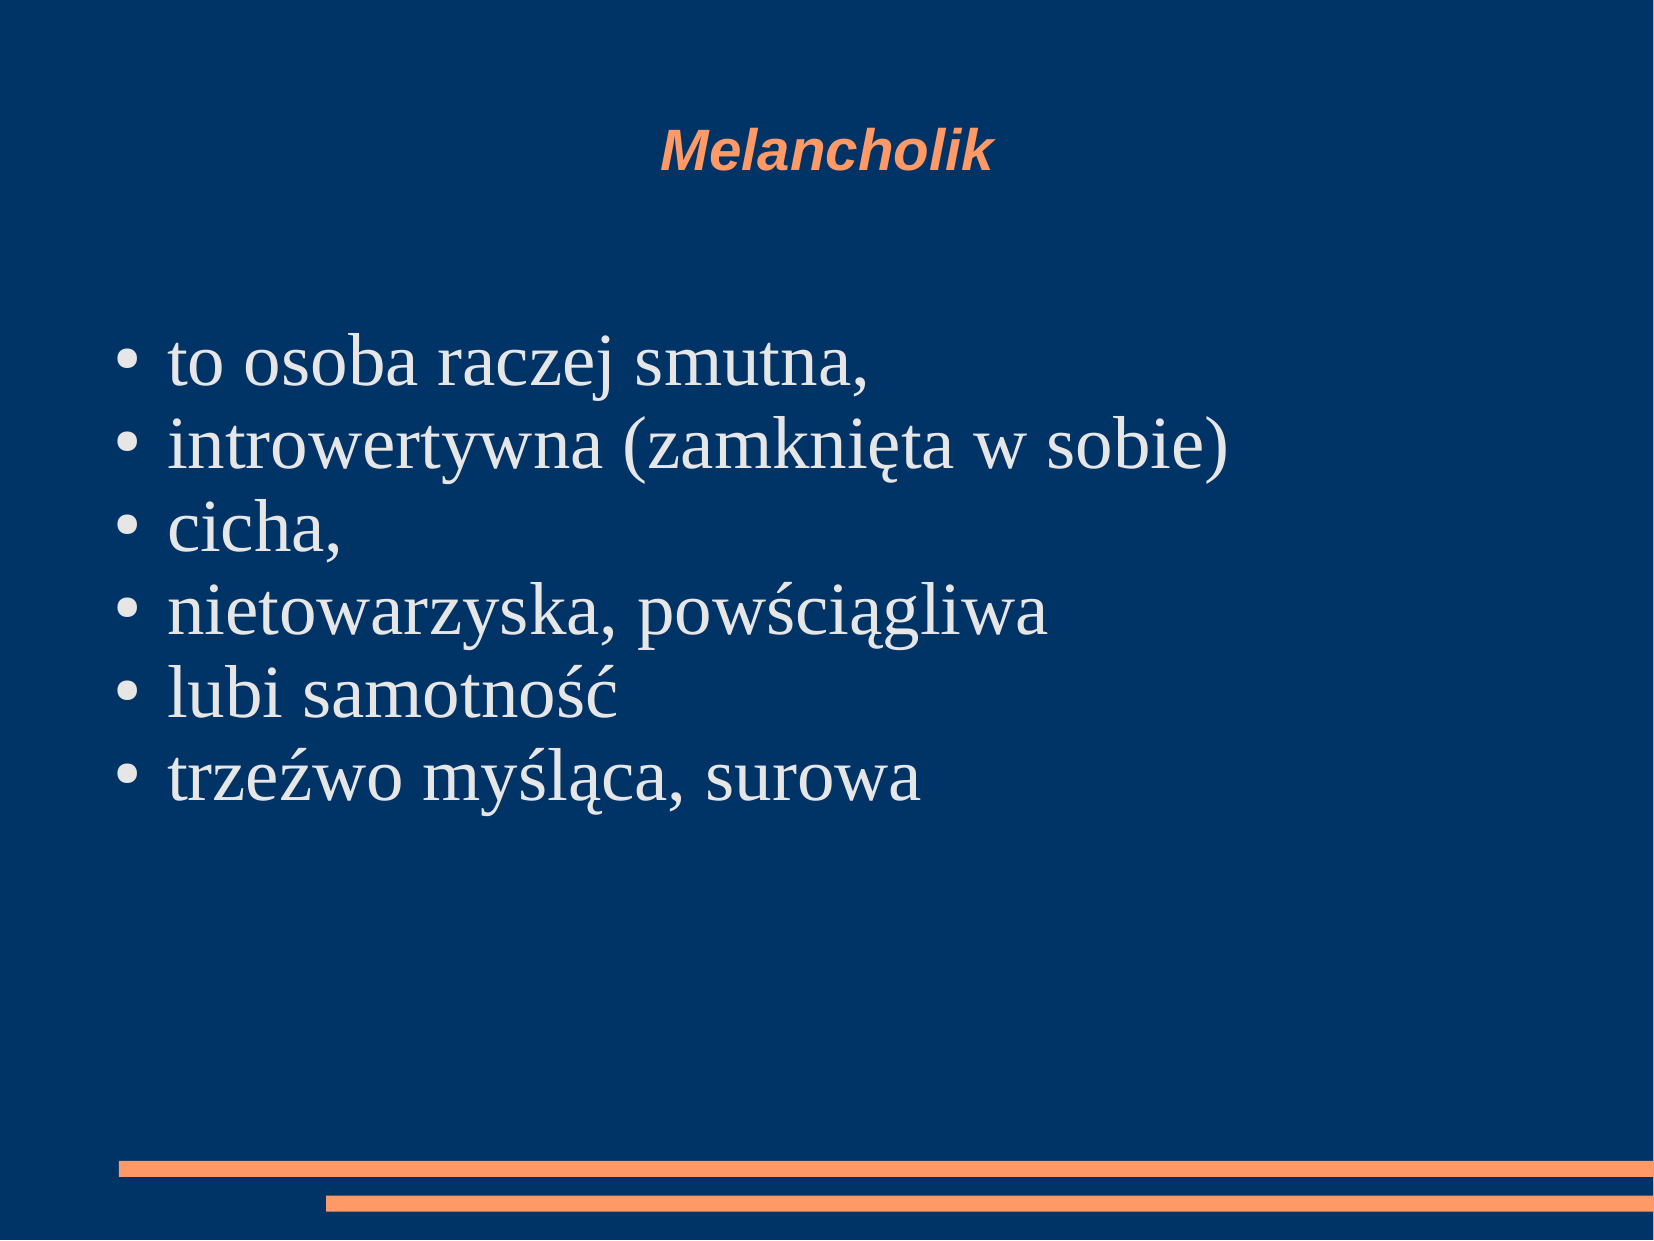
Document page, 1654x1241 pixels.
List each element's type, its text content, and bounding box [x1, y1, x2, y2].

list to osoba raczej smutna, introwertywna (zamknięta w sobie) cicha, nietowarzyska, powściągliwa lubi samotność trzeźwo myśląca, surowa [96, 318, 1536, 1129]
title Melancholik [121, 46, 1534, 254]
